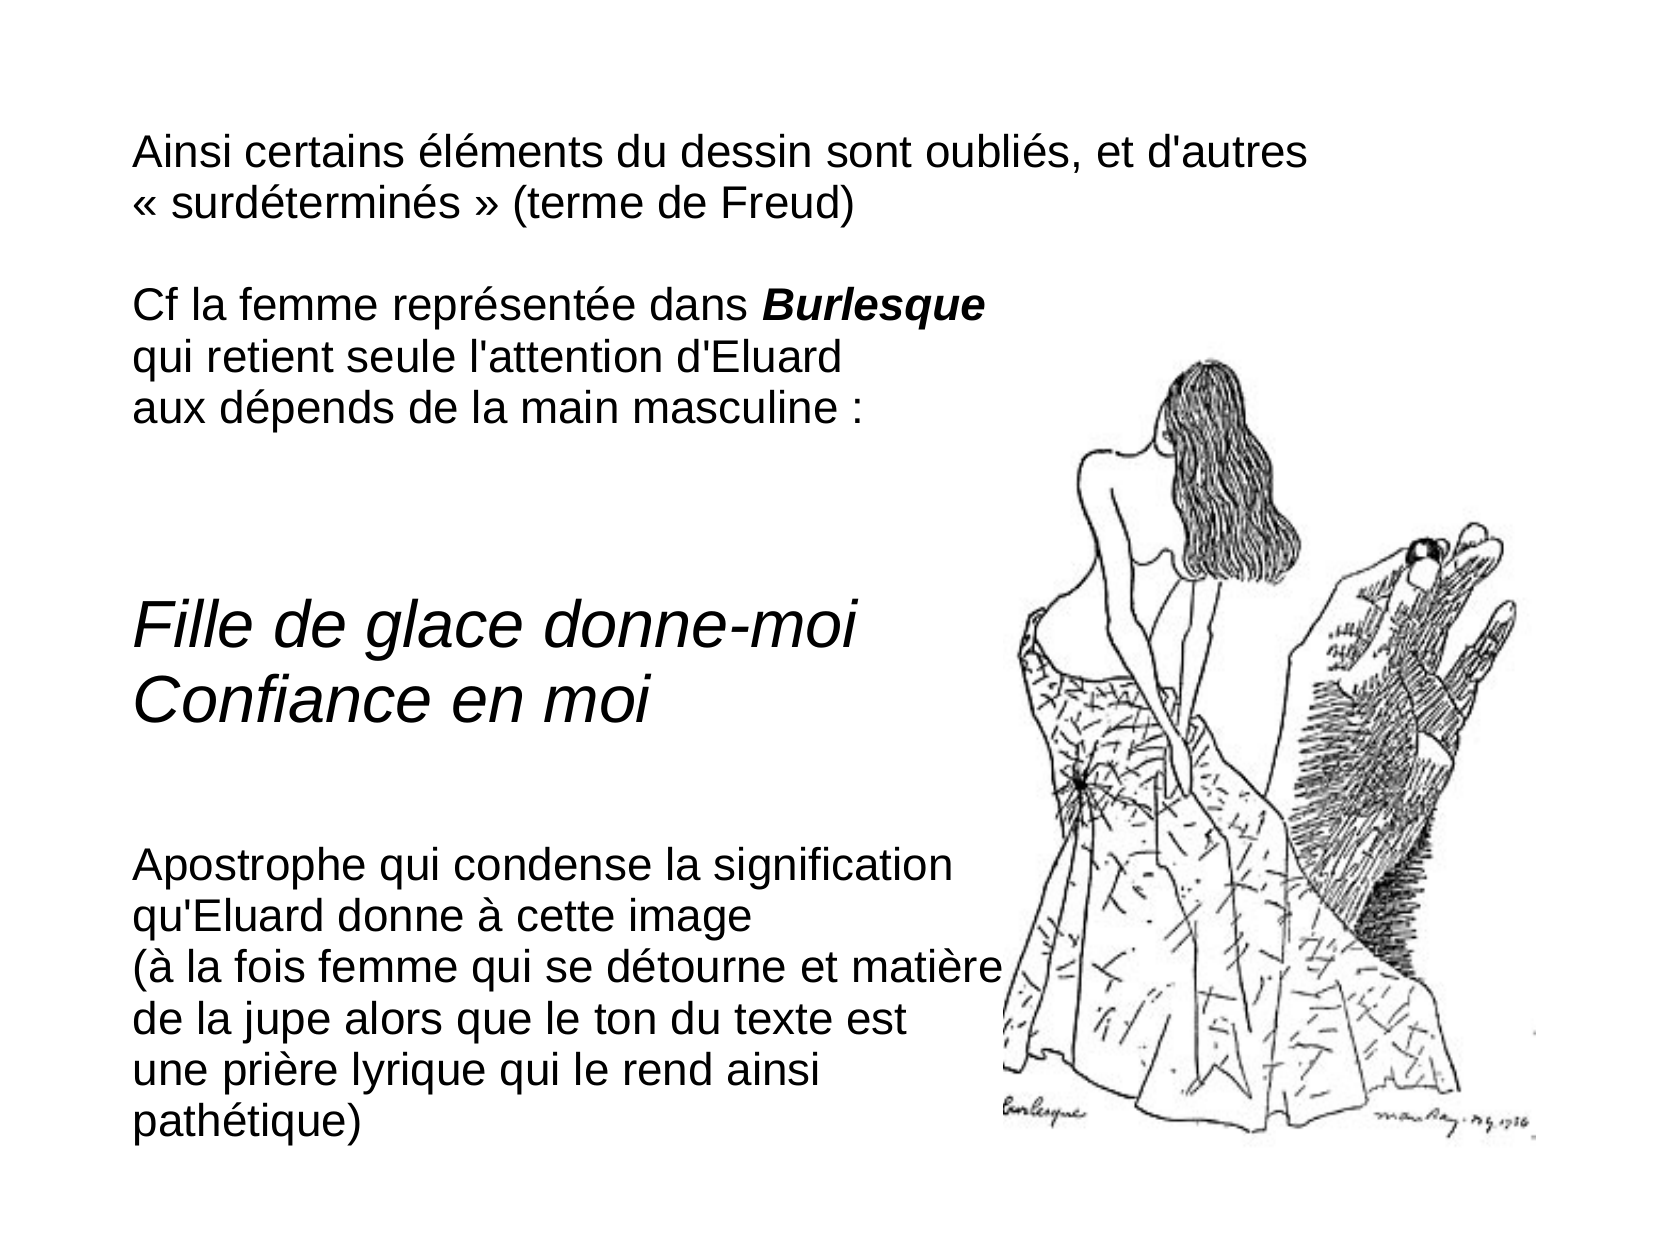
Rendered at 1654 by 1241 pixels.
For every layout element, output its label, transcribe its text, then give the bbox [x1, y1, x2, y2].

text_box Ainsi certains éléments du dessin sont oubliés, et d'autres « surdéterminés » (terme de Freud) Cf la femme représentée dans Burlesque qui retient seule l'attention d'Eluard aux dépends de la main masculine : Fille de glace donne-moi Confiance en moi Apostrophe qui condense la signification qu'Eluard donne à cette image (à la fois femme qui se détourne et matière de la jupe alors que le ton du texte est une prière lyrique qui le rend ainsi pathétique) [118, 118, 1506, 1241]
picture [1003, 324, 1536, 1152]
